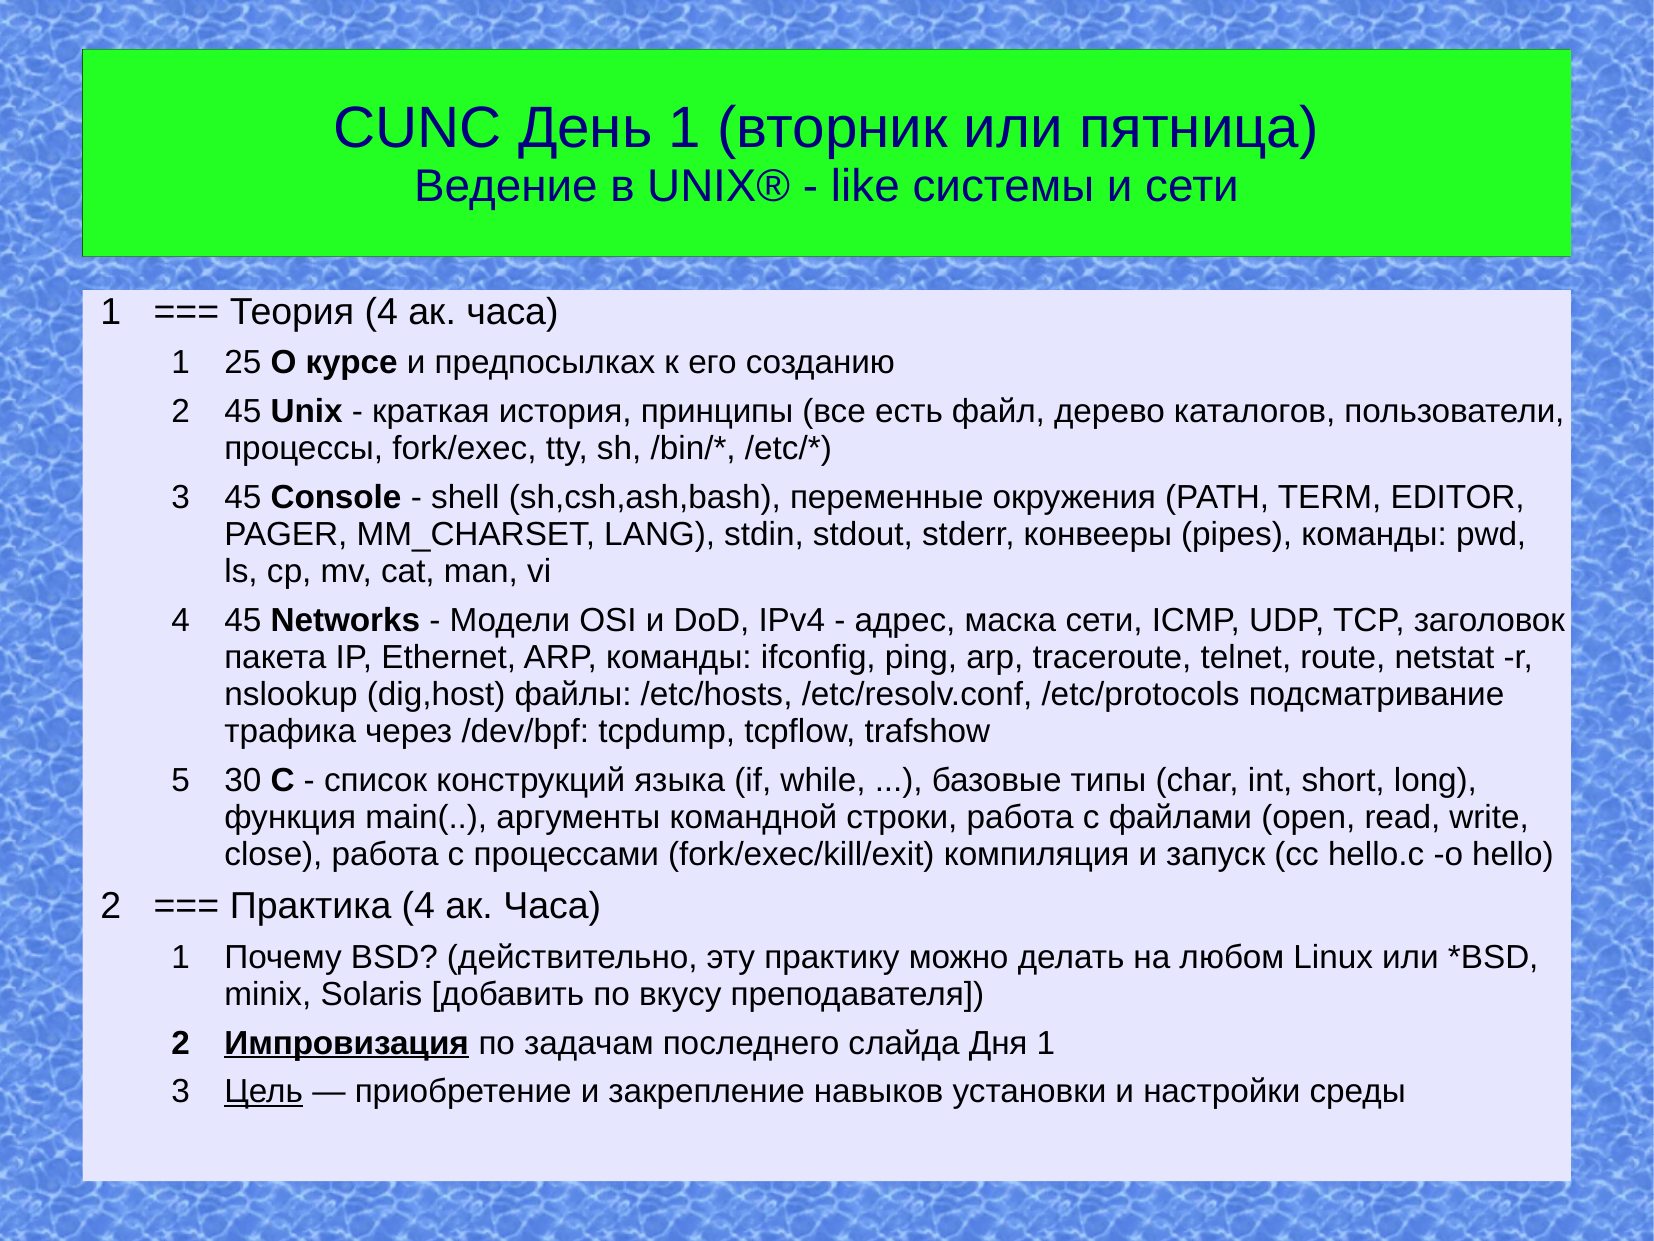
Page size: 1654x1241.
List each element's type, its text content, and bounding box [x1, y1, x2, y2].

title CUNC День 1 (вторник или пятница) Ведение в UNIX® - like системы и сети [82, 49, 1571, 257]
list === Теория (4 ак. часа) 25 О курсе и предпосылках к его созданию 45 Unix - краткая история, принципы (все есть файл, дерево каталогов, пользователи, процессы, fork/exec, tty, sh, /bin/*, /etc/*) 45 Console - shell (sh,csh,ash,bash), переменные окружения (PATH, TERM, EDITOR, PAGER, MM_CHARSET, LANG), stdin, stdout, stderr, конвееры (pipes), команды: pwd, ls, cp, mv, cat, man, vi 45 Networks - Модели OSI и DoD, IPv4 - адрес, маска сети, ICMP, UDP, TCP, заголовок пакета IP, Ethernet, ARP, команды: ifconfig, ping, arp, traceroute, telnet, route, netstat -r, nslookup (dig,host) файлы: /etc/hosts, /etc/resolv.conf, /etc/protocols подсматривание трафика через /dev/bpf: tcpdump, tcpflow, trafshow 30 C - список конструкций языка (if, while, ...), базовые типы (char, int, short, long), функция main(..), аргументы командной строки, работа с файлами (open, read, write, close), работа с процессами (fork/exec/kill/exit) компиляция и запуск (cc hello.c -o hello) === Практика (4 ак. Часа) Почему BSD? (действительно, эту практику можно делать на любом Linux или *BSD, minix, Solaris [добавить по вкусу преподавателя]) Импровизация по задачам последнего слайда Дня 1 Цель — приобретение и закрепление навыков установки и настройки среды [82, 290, 1571, 1182]
picture [0, 0, 1654, 1241]
